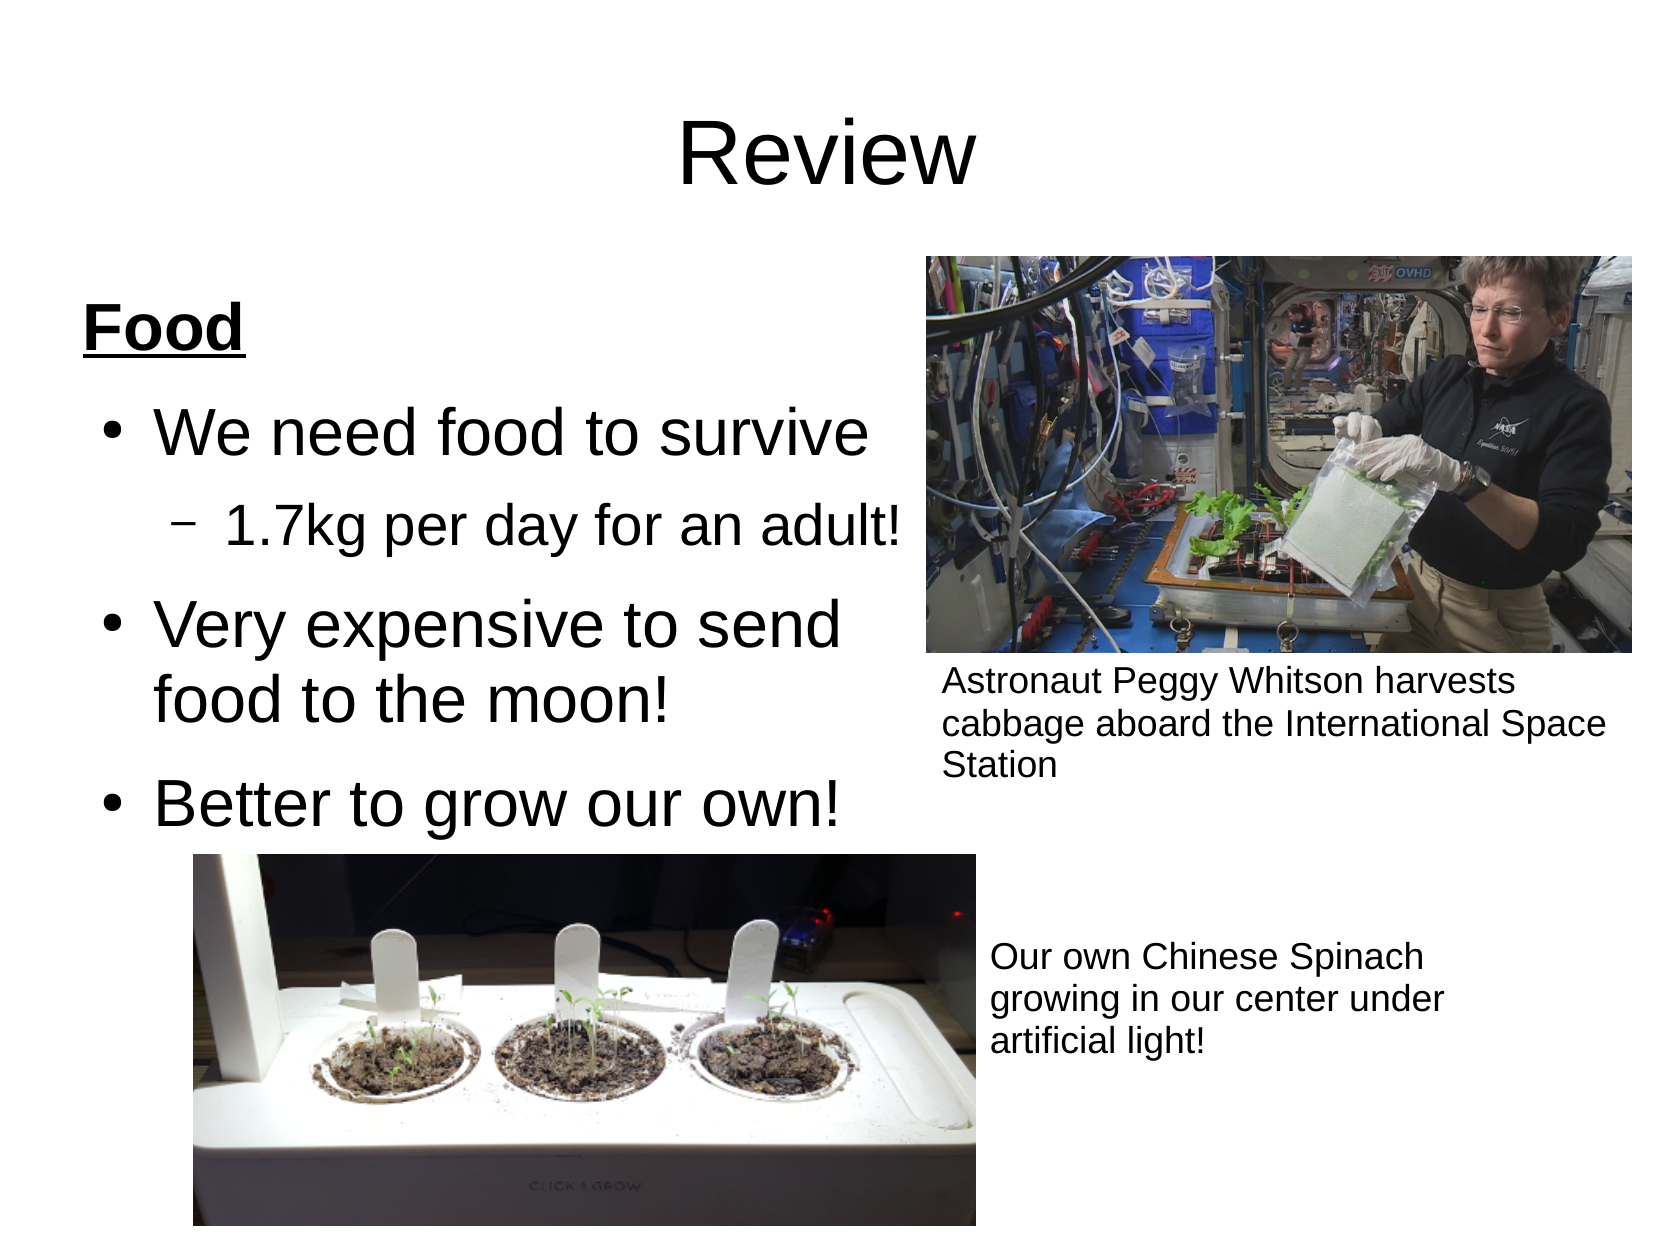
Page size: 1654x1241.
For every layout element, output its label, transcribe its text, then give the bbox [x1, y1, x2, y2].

title Review [82, 49, 1571, 257]
text_box Astronaut Peggy Whitson harvests cabbage aboard the International Space Station [926, 652, 1632, 835]
list Food We need food to survive 1.7kg per day for an adult! Very expensive to send food to the moon! Better to grow our own! [82, 290, 931, 1156]
text_box Our own Chinese Spinach growing in our center under artificial light! [975, 927, 1486, 1111]
picture [193, 854, 976, 1226]
picture [926, 256, 1632, 652]
